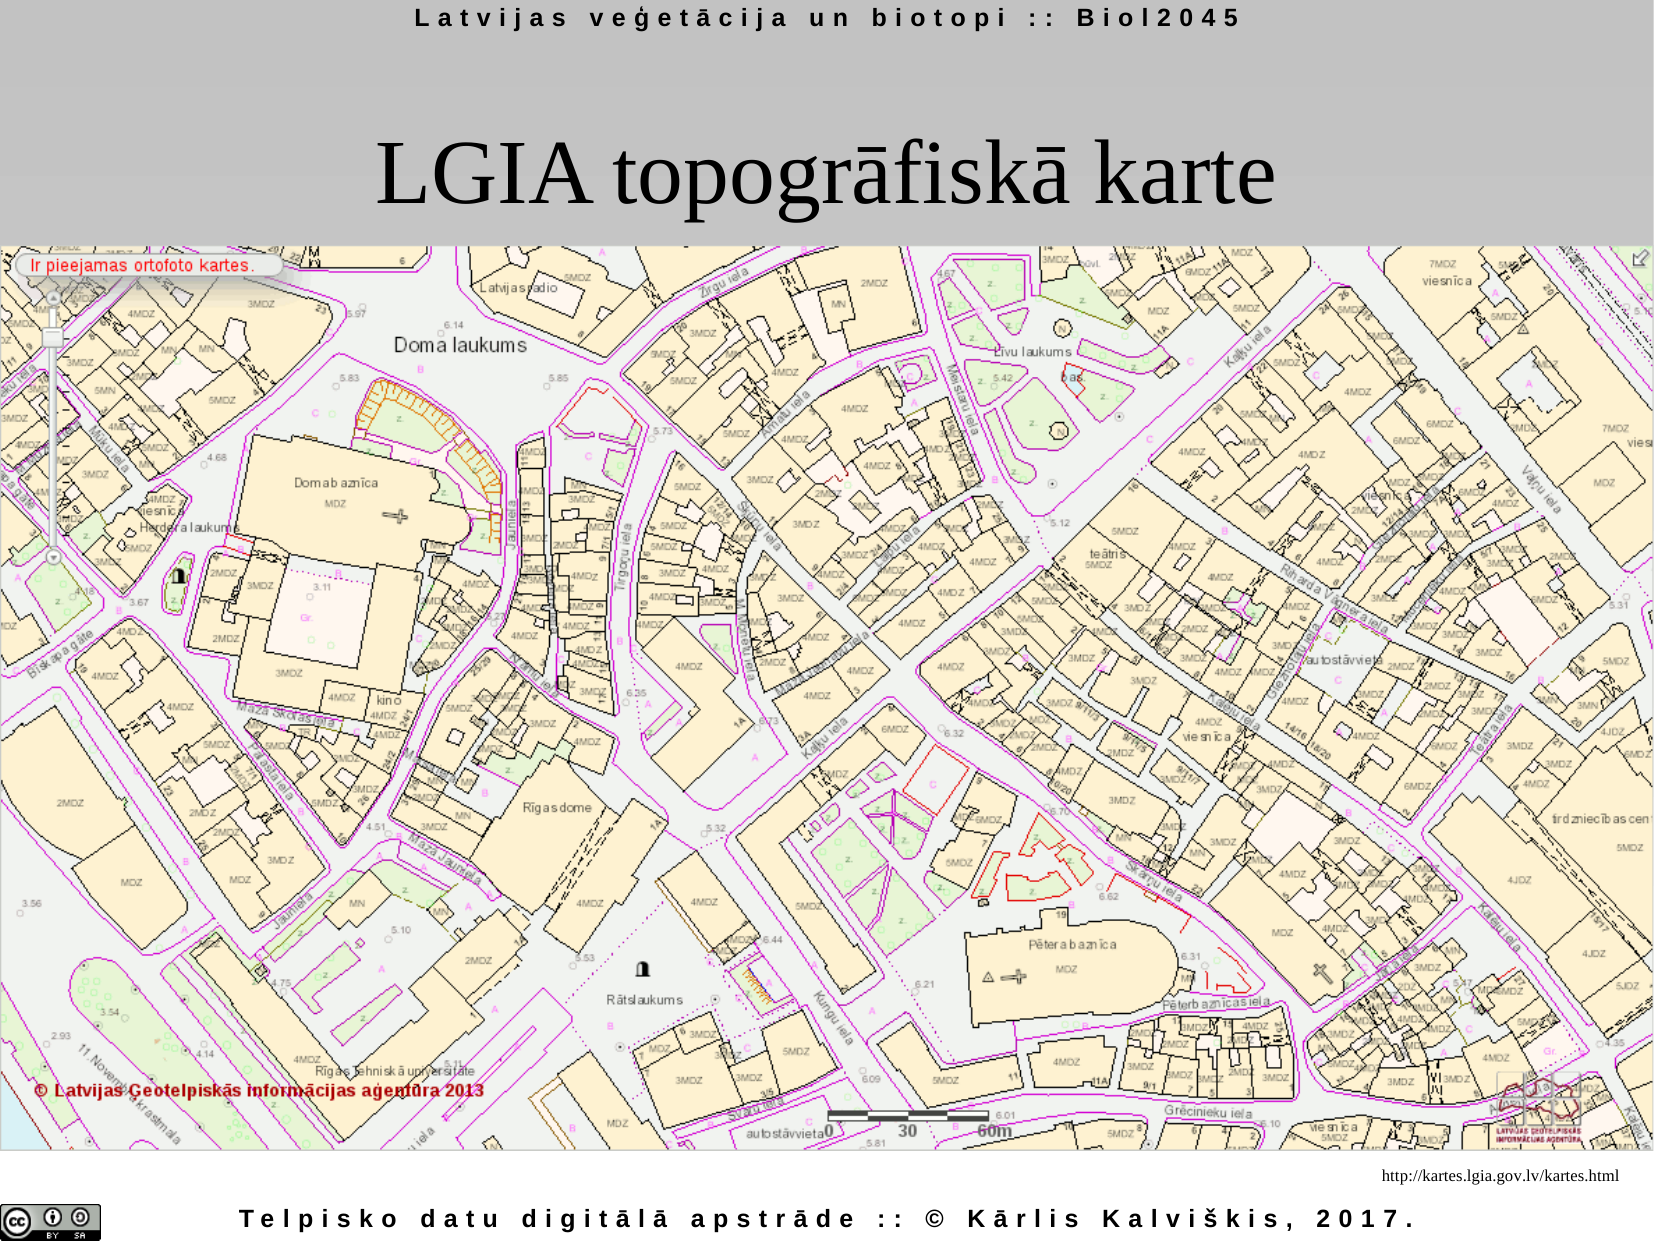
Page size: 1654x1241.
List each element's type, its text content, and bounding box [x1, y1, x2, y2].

picture [0, 0, 1654, 1241]
title LGIA topogrāfiskā karte [29, 49, 1625, 245]
text_box http://kartes.lgia.gov.lv/kartes.html [1383, 1166, 1621, 1186]
